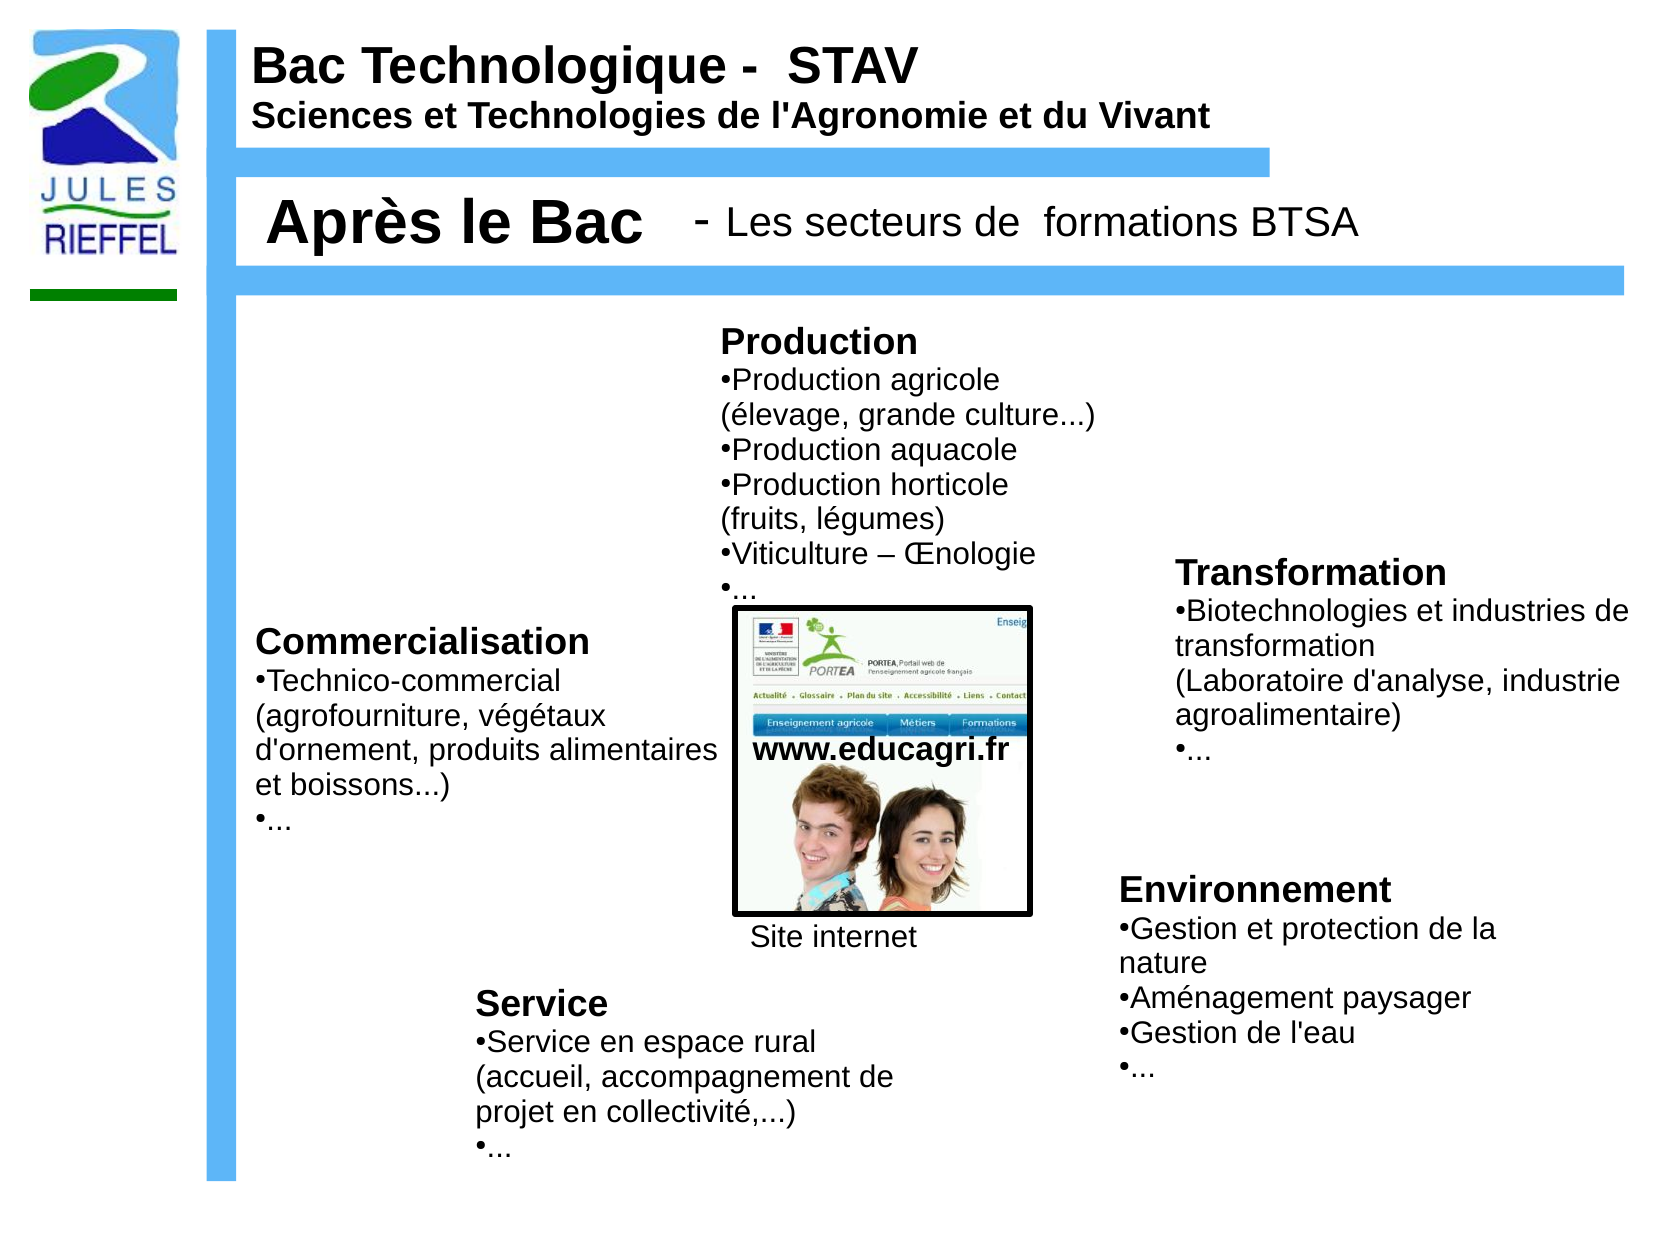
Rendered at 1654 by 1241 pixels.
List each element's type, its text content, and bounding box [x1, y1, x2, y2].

text_box Service Service en espace rural (accueil, accompagnement de projet en collectivité,...) ... [460, 975, 934, 1173]
text_box - Les secteurs de formations BTSA [679, 159, 1565, 278]
text_box Production Production agricole (élevage, grande culture...) Production aquacole Production horticole (fruits, légumes) Viticulture – Œnologie ... [705, 313, 1179, 615]
title Après le Bac [265, 177, 650, 266]
text_box www.educagri.fr [737, 723, 1048, 777]
picture [743, 615, 1028, 723]
picture [29, 29, 186, 272]
text_box Site internet [734, 911, 1002, 962]
text_box Environnement Gestion et protection de la nature Aménagement paysager Gestion de l'eau ... [1104, 861, 1548, 1133]
picture [737, 777, 1028, 912]
text_box Commercialisation Technico-commercial (agrofourniture, végétaux d'ornement, produits alimentaires et boissons...) ... [240, 613, 743, 846]
text_box Transformation Biotechnologies et industries de transformation (Laboratoire d'analyse, industrie agroalimentaire) ... [1160, 544, 1654, 776]
